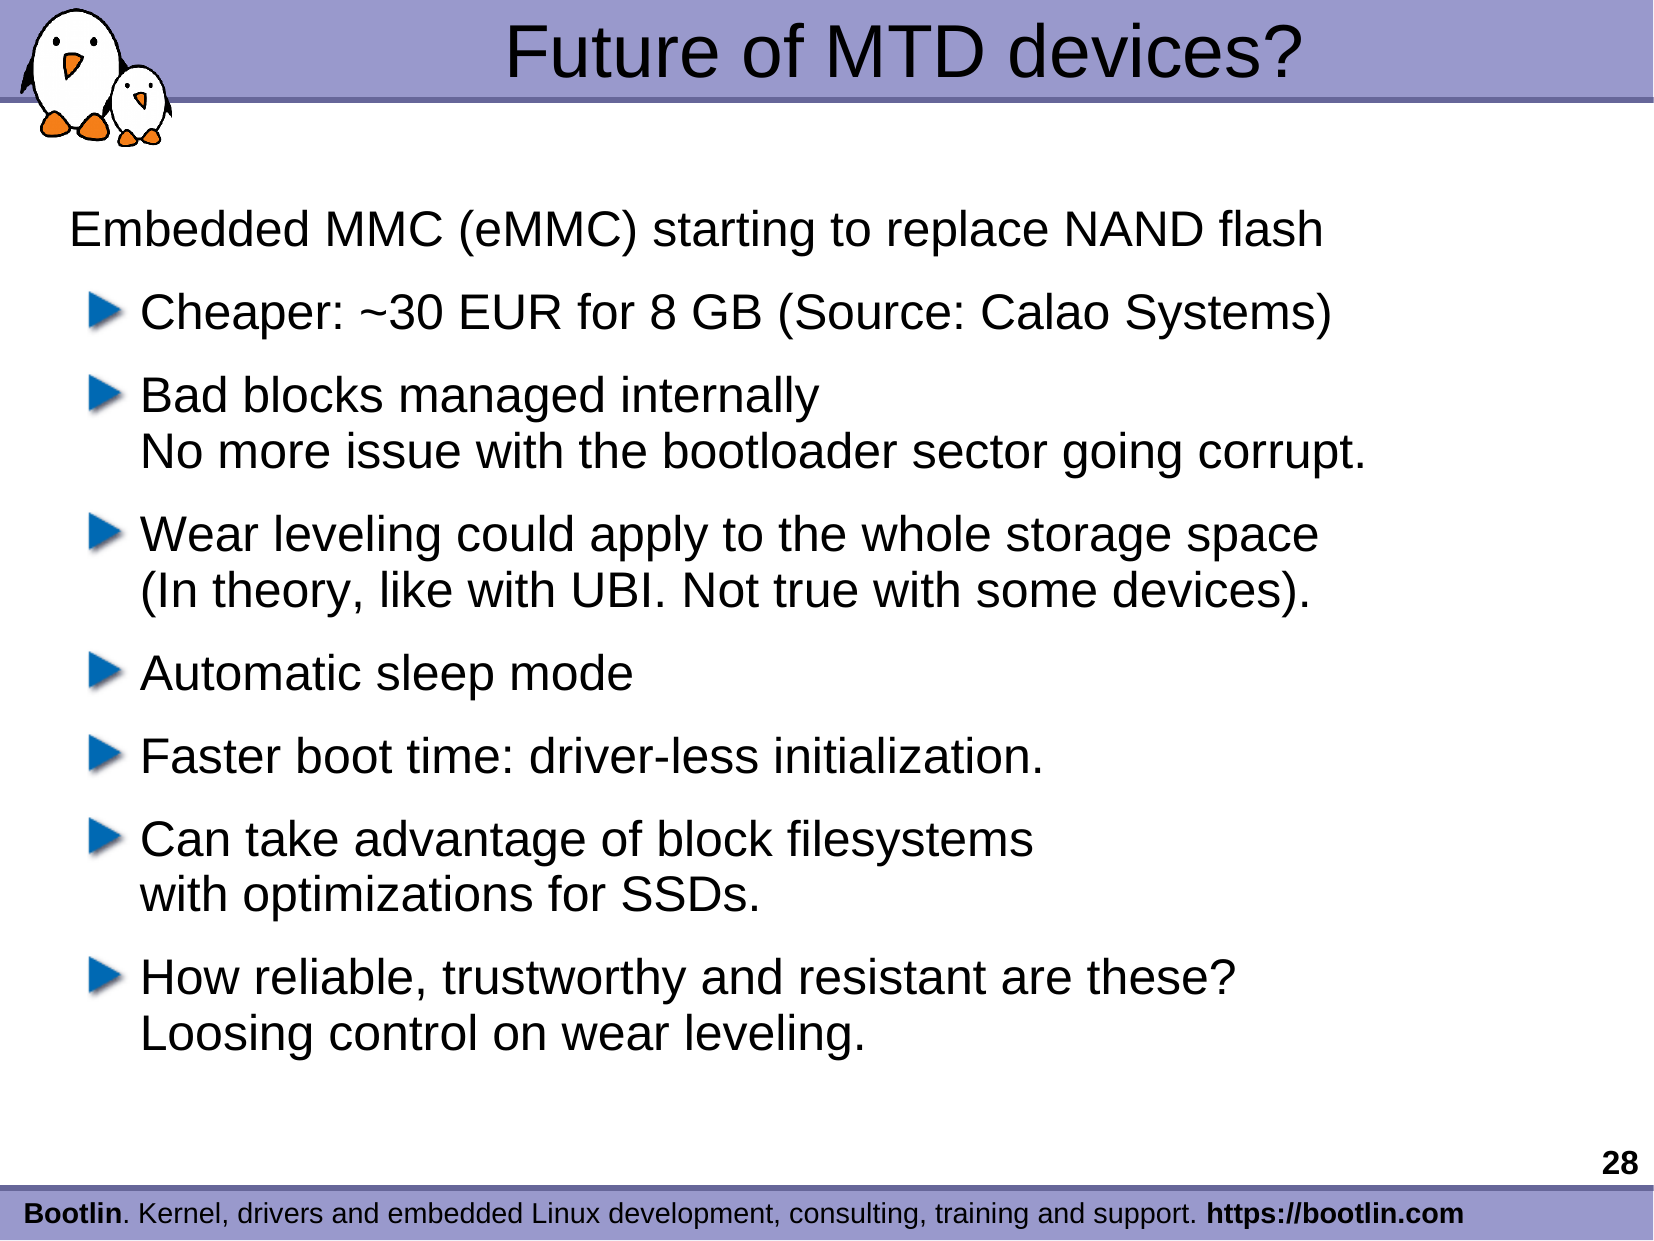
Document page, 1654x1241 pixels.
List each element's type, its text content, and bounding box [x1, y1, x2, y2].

picture [20, 8, 172, 147]
title Future of MTD devices? [178, 5, 1631, 97]
list Embedded MMC (eMMC) starting to replace NAND flash Cheaper: ~30 EUR for 8 GB (Source: Calao Systems) Bad blocks managed internally No more issue with the bootloader sector going corrupt. Wear leveling could apply to the whole storage space (In theory, like with UBI. Not true with some devices). Automatic sleep mode Faster boot time: driver-less initialization. Can take advantage of block filesystems with optimizations for SSDs. How reliable, trustworthy and resistant are these? Loosing control on wear leveling. [68, 201, 1592, 1137]
